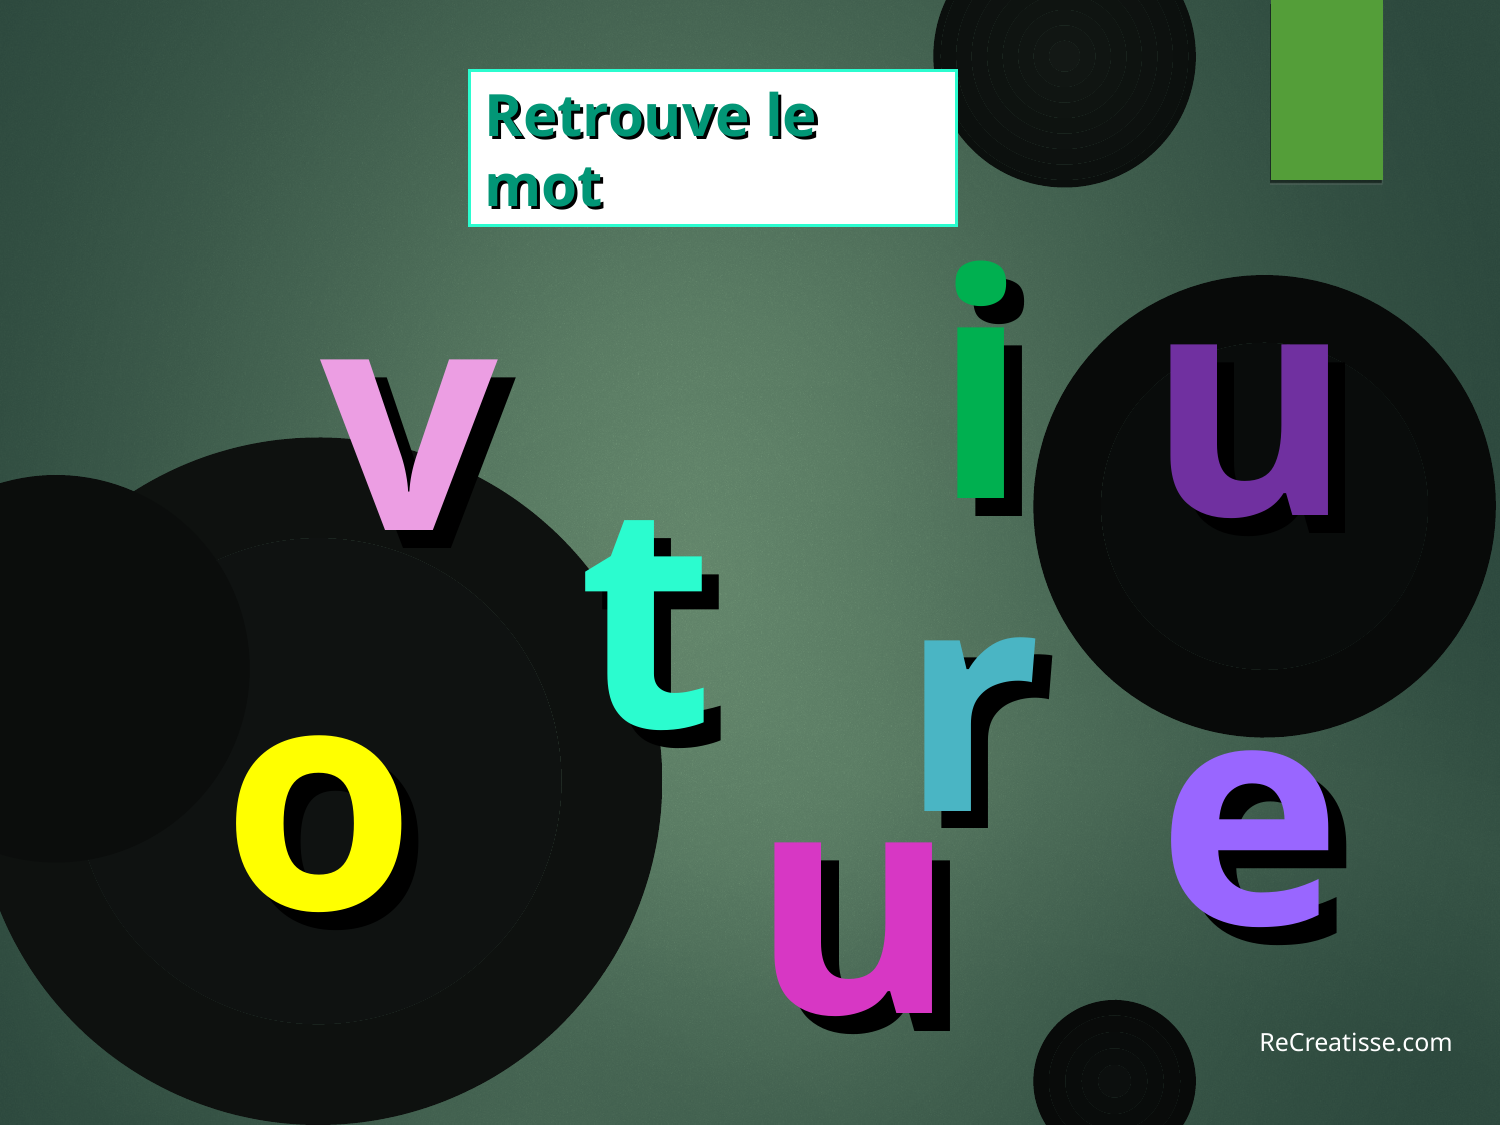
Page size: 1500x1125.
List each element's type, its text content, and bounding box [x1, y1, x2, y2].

text_box u [1132, 196, 1368, 586]
text_box v [305, 211, 513, 601]
text_box o [207, 590, 431, 980]
text_box t [563, 408, 729, 798]
text_box u [737, 694, 972, 1084]
text_box ReCreatisse.com [1244, 1019, 1468, 1064]
text_box Retrouve le mot [469, 71, 956, 226]
text_box i [919, 179, 1044, 569]
text_box r [885, 491, 1057, 881]
text_box e [1143, 605, 1358, 995]
